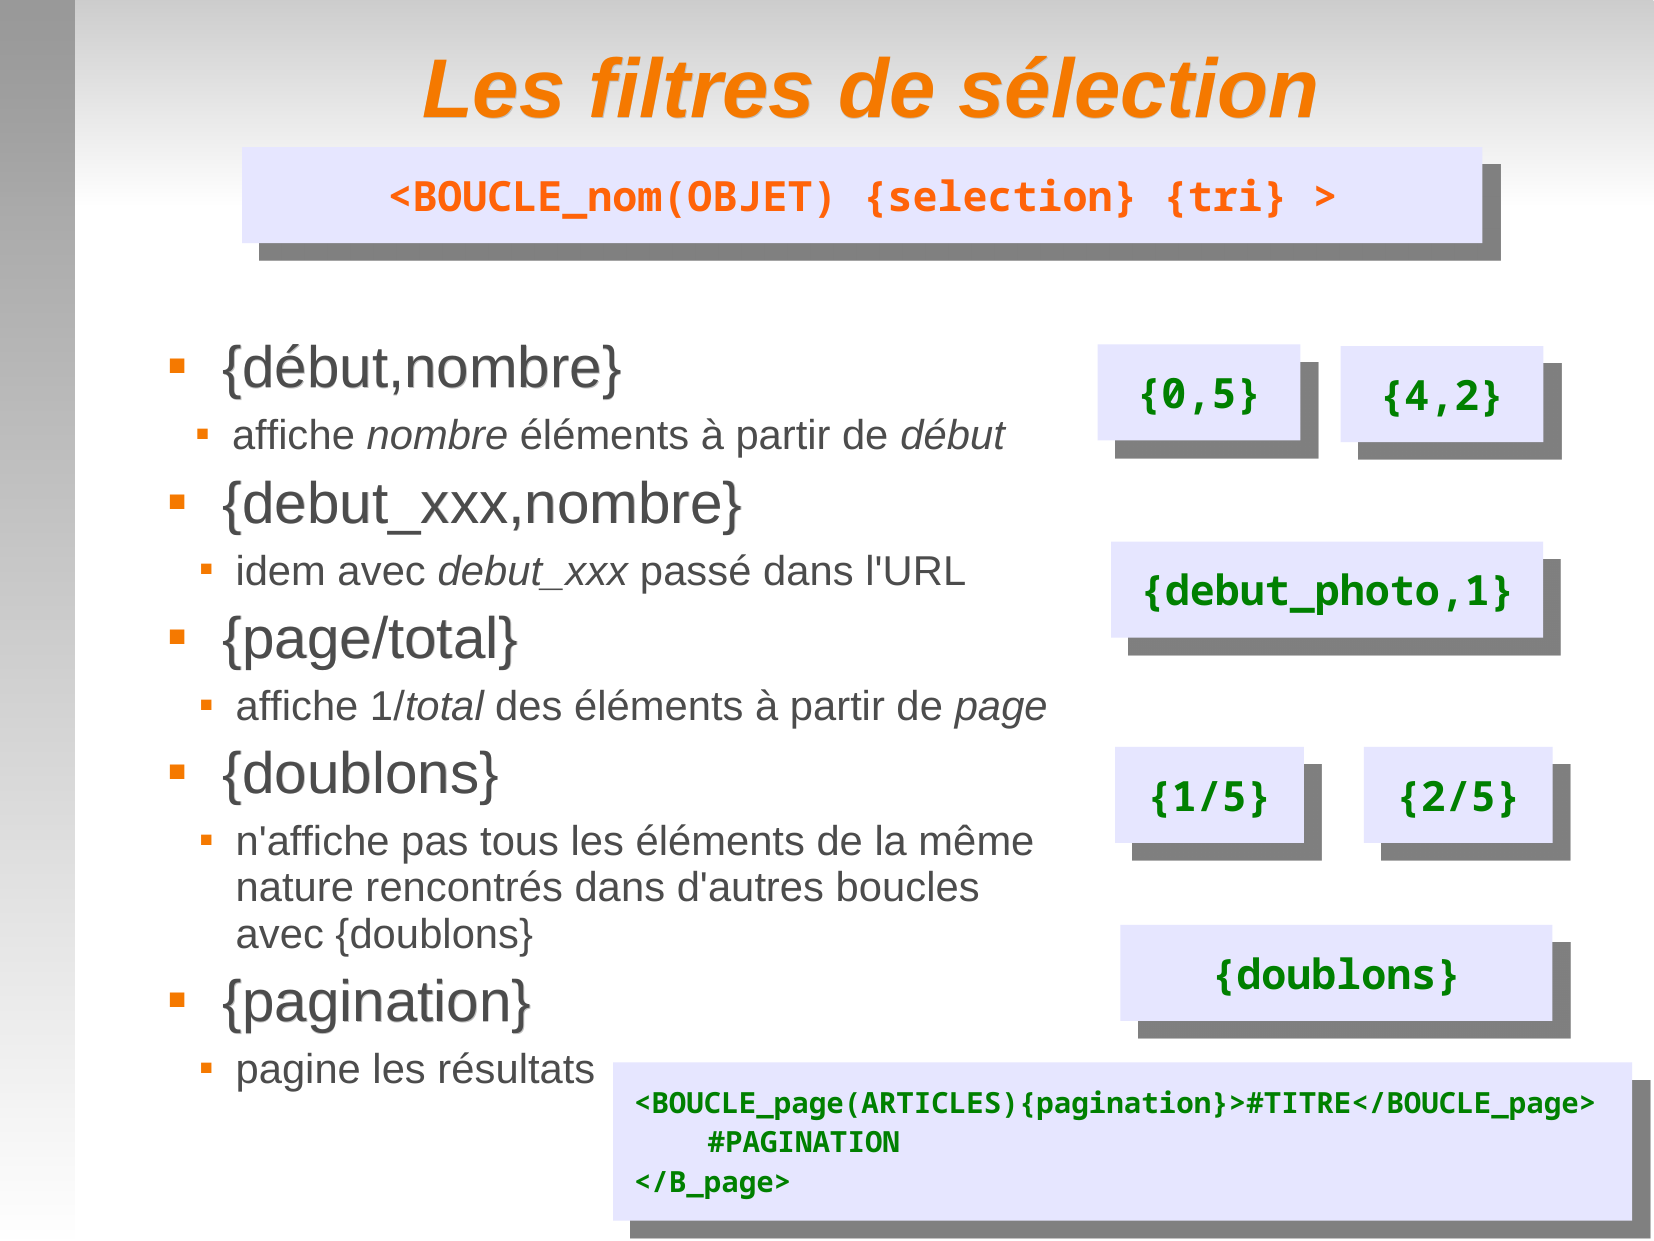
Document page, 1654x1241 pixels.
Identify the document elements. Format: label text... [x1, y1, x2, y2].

list {début,nombre} affiche nombre éléments à partir de début {debut_xxx,nombre} idem avec debut_xxx passé dans l'URL {page/total} affiche 1/total des éléments à partir de page {doublons} n'affiche pas tous les éléments de la même nature rencontrés dans d'autres boucles avec {doublons} {pagination} pagine les résultats [152, 335, 1067, 1224]
title Les filtres de sélection [88, 0, 1654, 178]
text_box {4,2} [1340, 346, 1544, 436]
text_box <BOUCLE_nom(OBJET) {selection} {tri} > [242, 147, 1483, 237]
text_box {1/5} [1115, 746, 1304, 837]
text_box <BOUCLE_page(ARTICLES){pagination}>#TITRE</BOUCLE_page> #PAGINATION </B_page> [613, 1062, 1633, 1207]
text_box {0,5} [1097, 344, 1301, 434]
text_box {debut_photo,1} [1111, 541, 1544, 631]
text_box {2/5} [1363, 746, 1553, 837]
text_box {doublons} [1120, 924, 1553, 1015]
